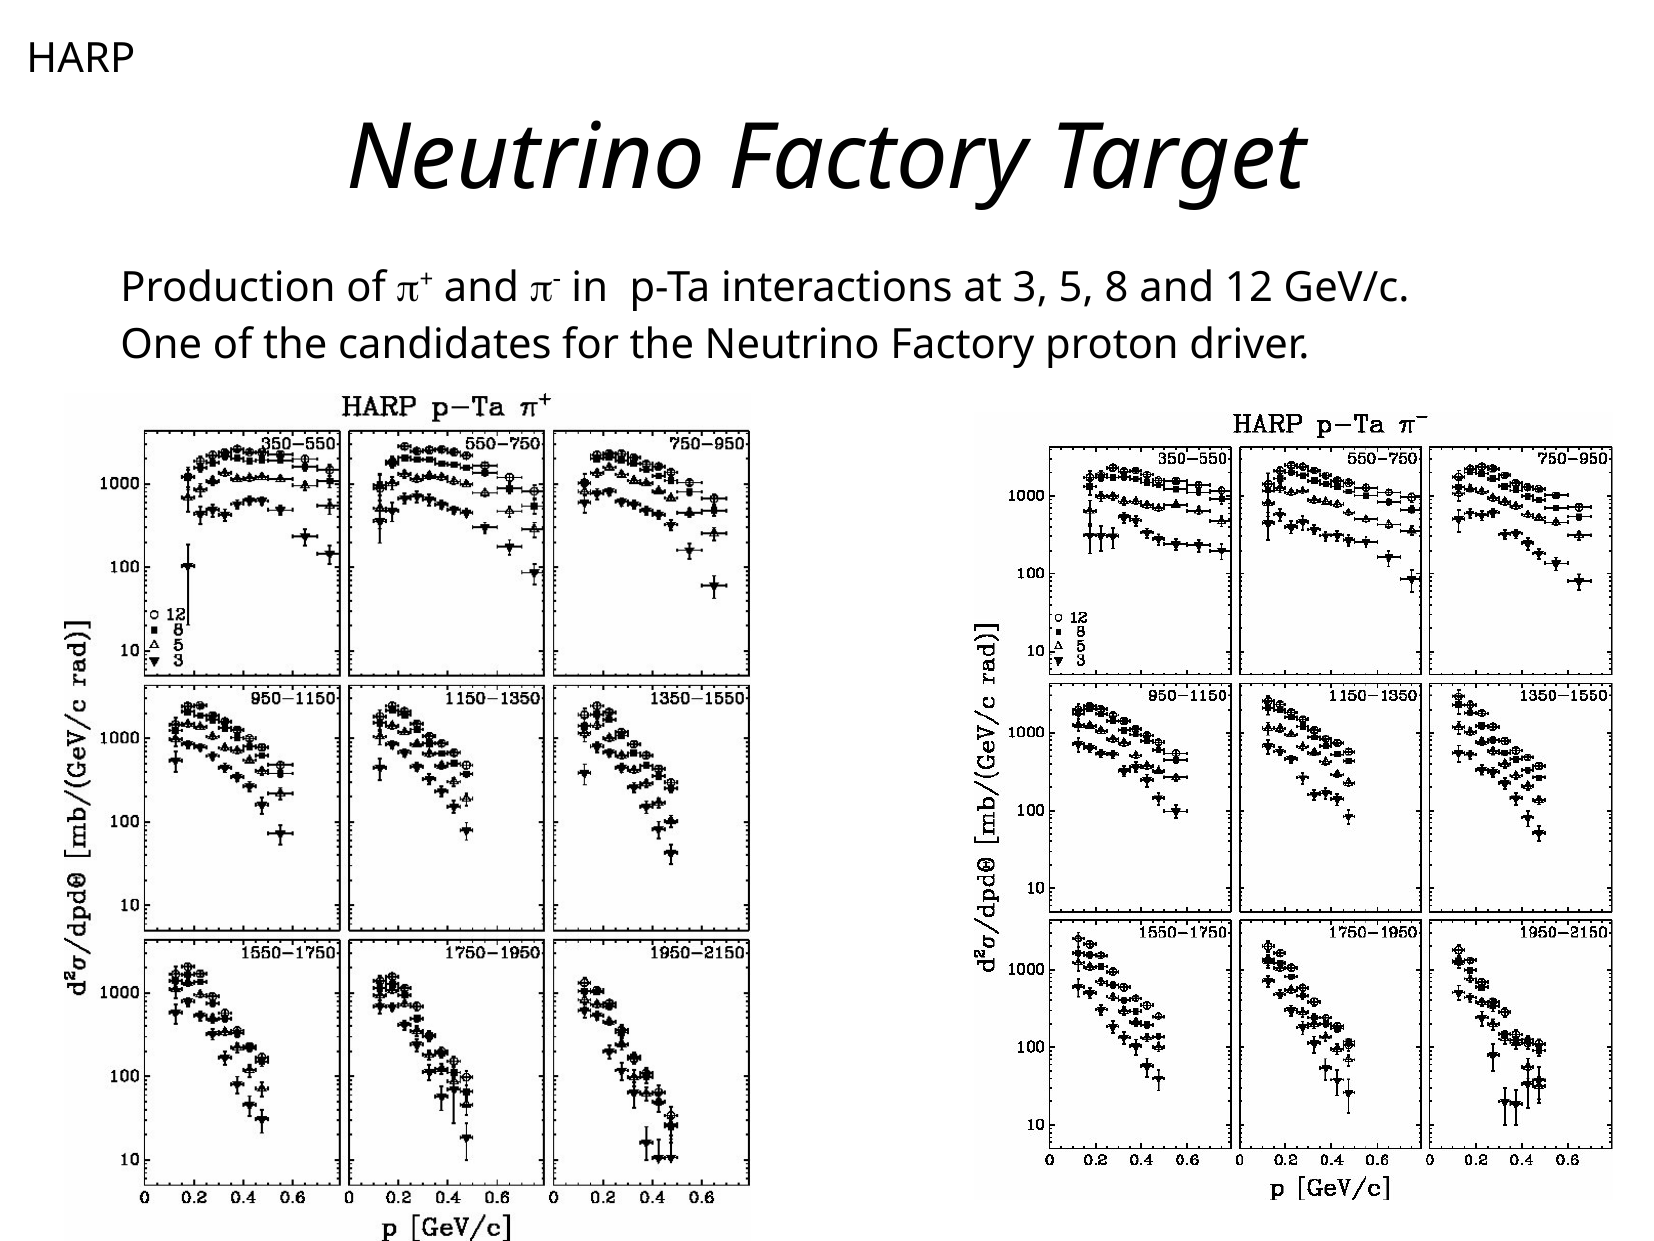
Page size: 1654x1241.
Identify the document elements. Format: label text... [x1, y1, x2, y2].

picture [64, 393, 751, 1241]
text_box HARP [11, 20, 448, 90]
title Neutrino Factory Target [82, 56, 1571, 250]
text_box Production of p+ and p- in p-Ta interactions at 3, 5, 8 and 12 GeV/c. One of the candidates for the Neutrino Factory proton driver. [105, 249, 1637, 369]
picture [974, 412, 1613, 1200]
